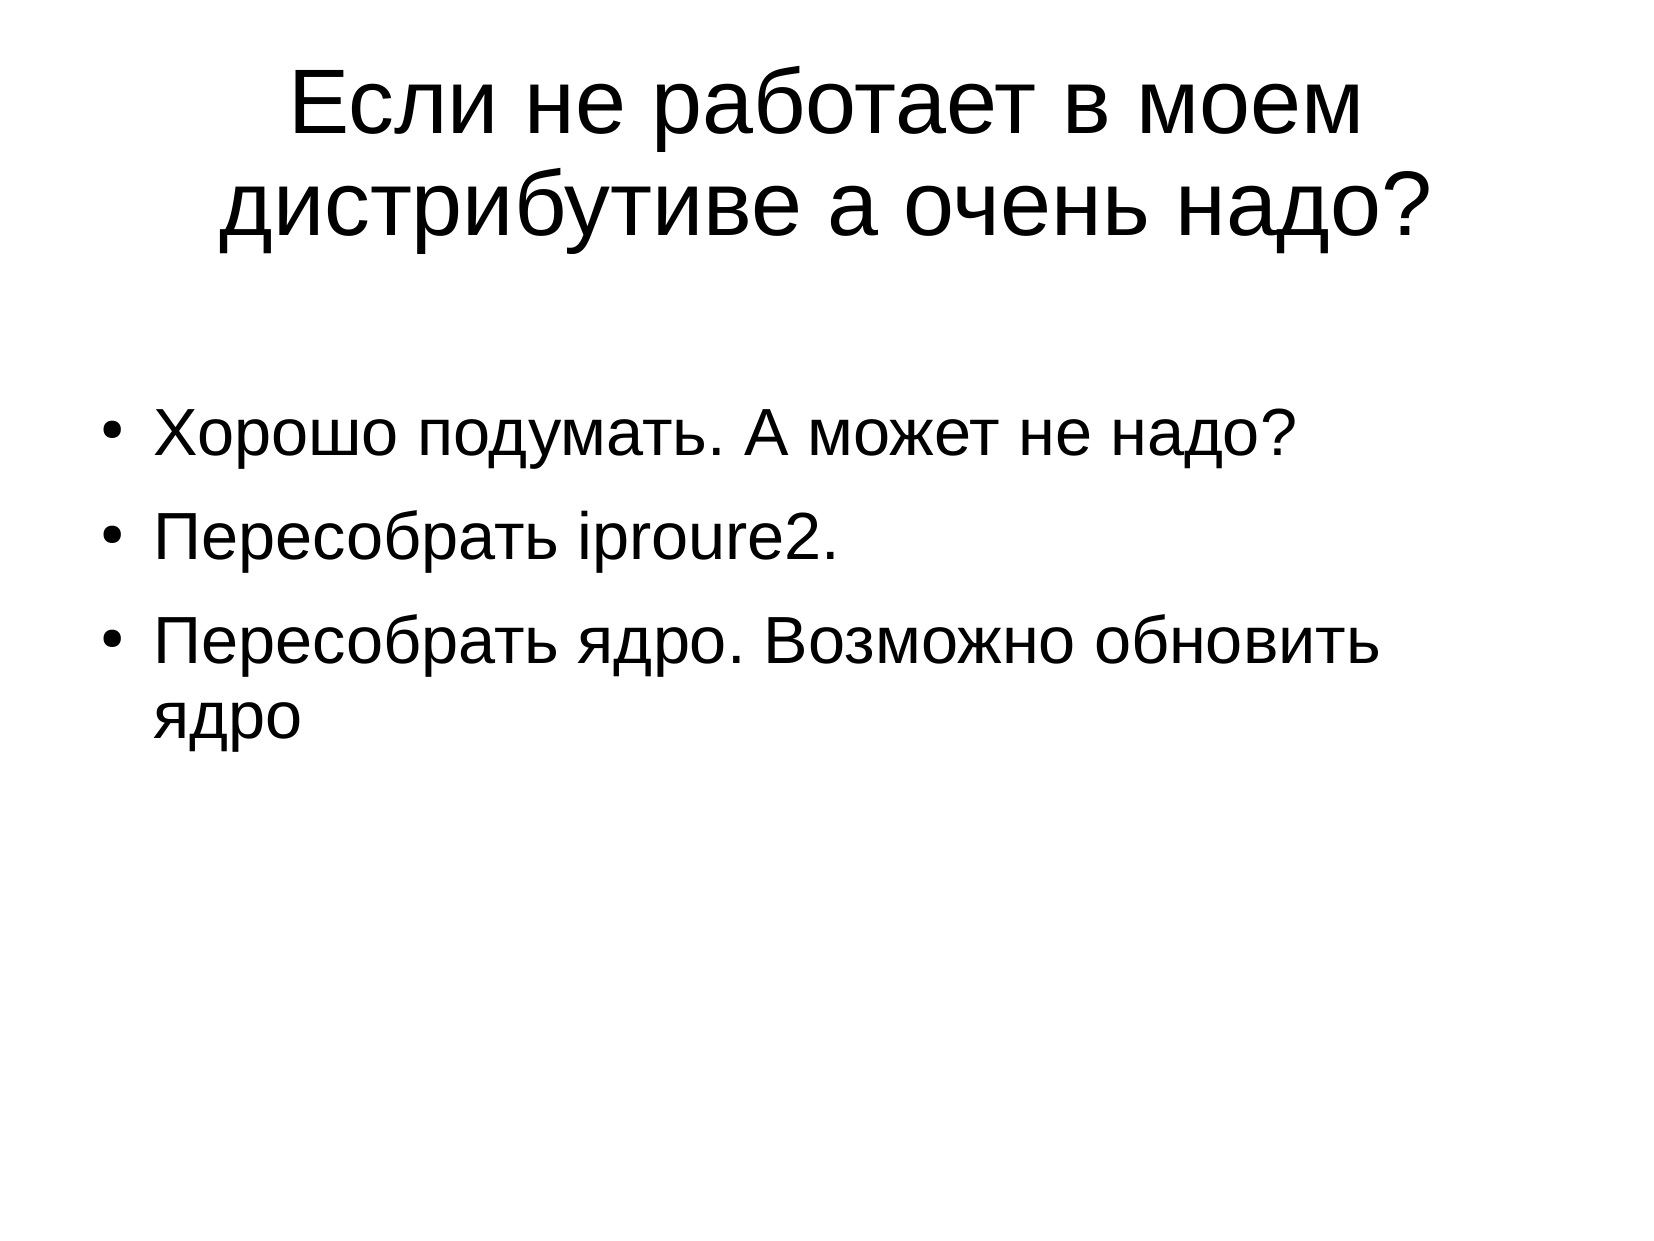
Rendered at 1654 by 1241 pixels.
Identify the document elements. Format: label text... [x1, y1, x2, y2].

list Хорошо подумать. А может не надо? Пересобрать iproure2. Пересобрать ядро. Возможно обновить ядро [82, 290, 1538, 1010]
title Если не работает в моем дистрибутиве а очень надо? [82, 49, 1571, 257]
